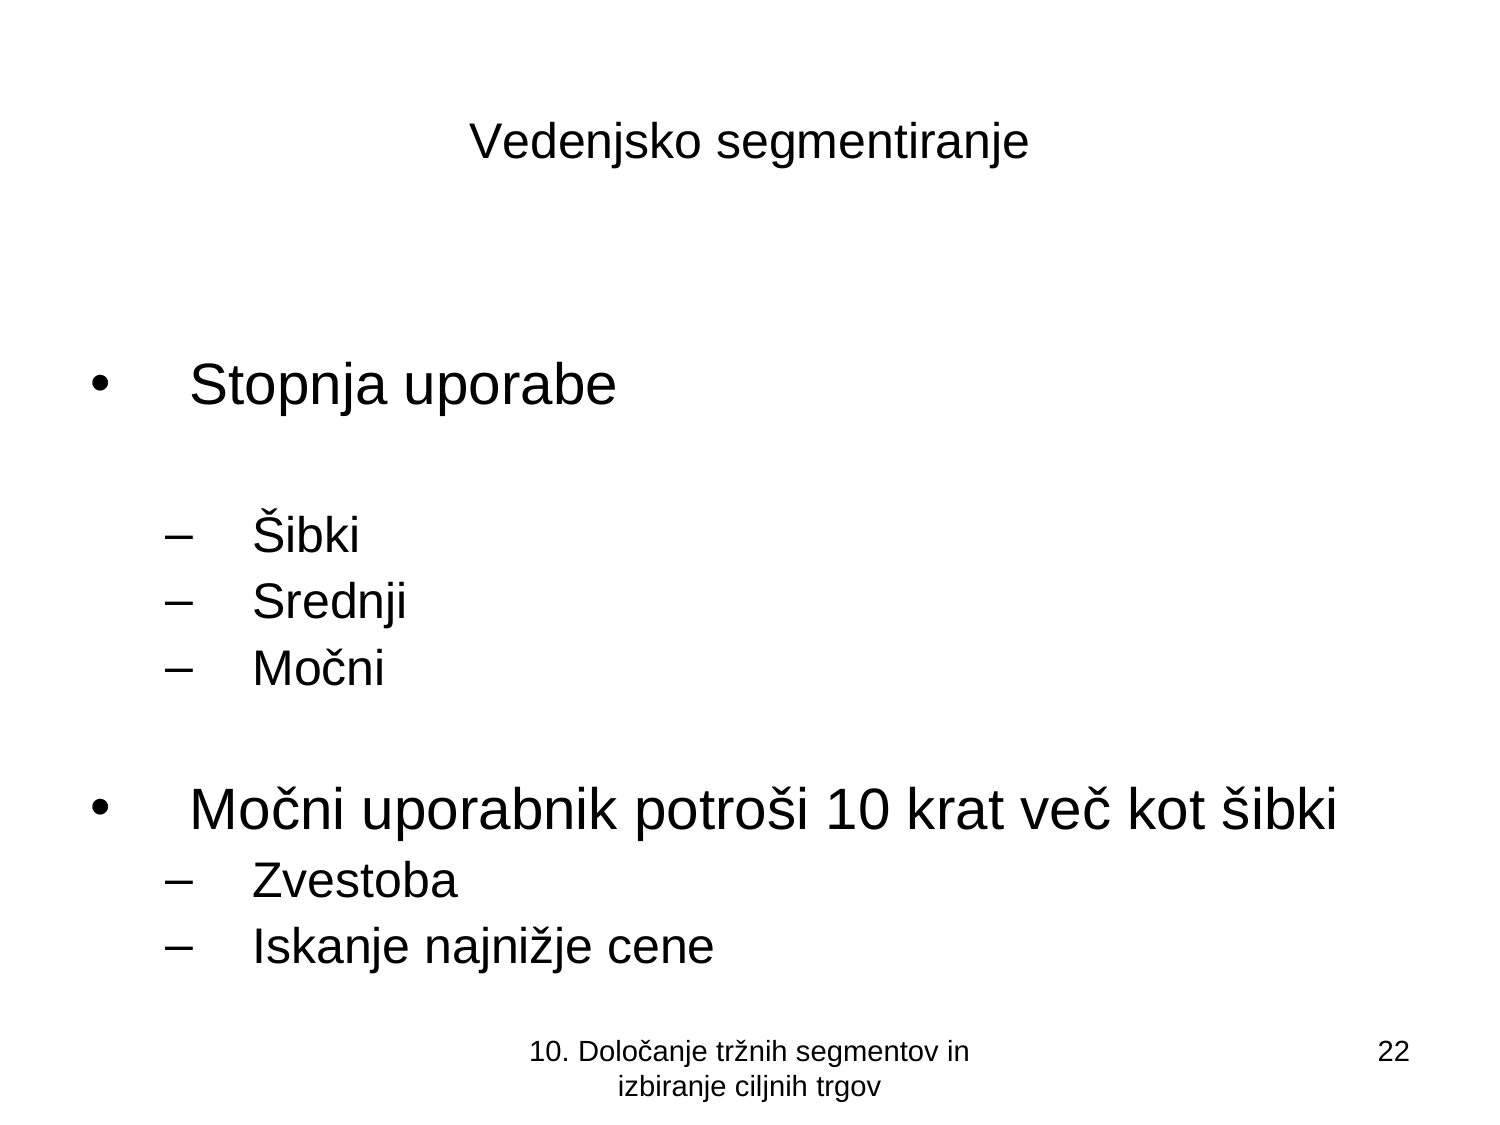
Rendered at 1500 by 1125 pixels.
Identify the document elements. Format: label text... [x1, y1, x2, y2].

text_box 10. Določanje tržnih segmentov in izbiranje ciljnih trgov [512, 1024, 988, 1103]
list Stopnja uporabe Šibki Srednji Močni Močni uporabnik potroši 10 krat več kot šibki Zvestoba Iskanje najnižje cene [75, 262, 1426, 1006]
title Vedenjsko segmentiranje [75, 45, 1426, 233]
text_box <number> [1074, 1024, 1426, 1103]
